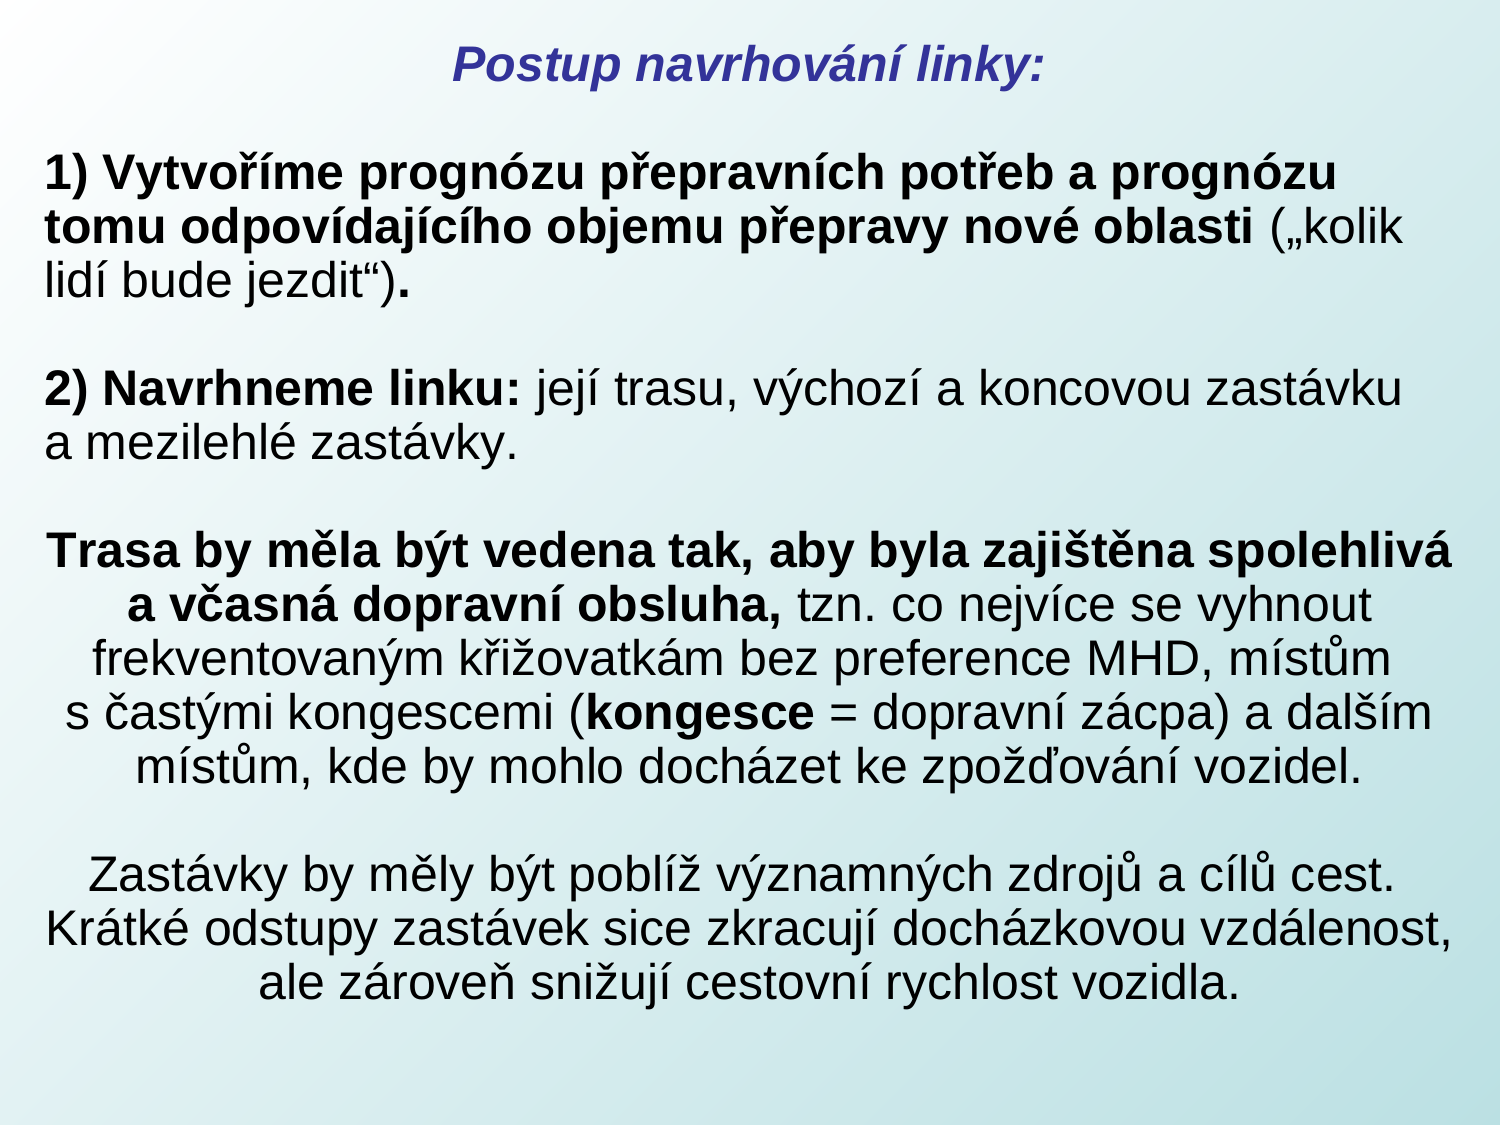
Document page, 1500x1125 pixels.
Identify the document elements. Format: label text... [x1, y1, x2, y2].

list Postup navrhování linky: 1) Vytvoříme prognózu přepravních potřeb a prognózu tomu odpovídajícího objemu přepravy nové oblasti („kolik lidí bude jezdit“). 2) Navrhneme linku: její trasu, výchozí a koncovou zastávku a mezilehlé zastávky. Trasa by měla být vedena tak, aby byla zajištěna spolehlivá a včasná dopravní obsluha, tzn. co nejvíce se vyhnout frekventovaným křižovatkám bez preference MHD, místům s častými kongescemi (kongesce = dopravní zácpa) a dalším místům, kde by mohlo docházet ke zpožďování vozidel. Zastávky by měly být poblíž významných zdrojů a cílů cest. Krátké odstupy zastávek sice zkracují docházkovou vzdálenost, ale zároveň snižují cestovní rychlost vozidla. [29, 31, 1471, 1107]
